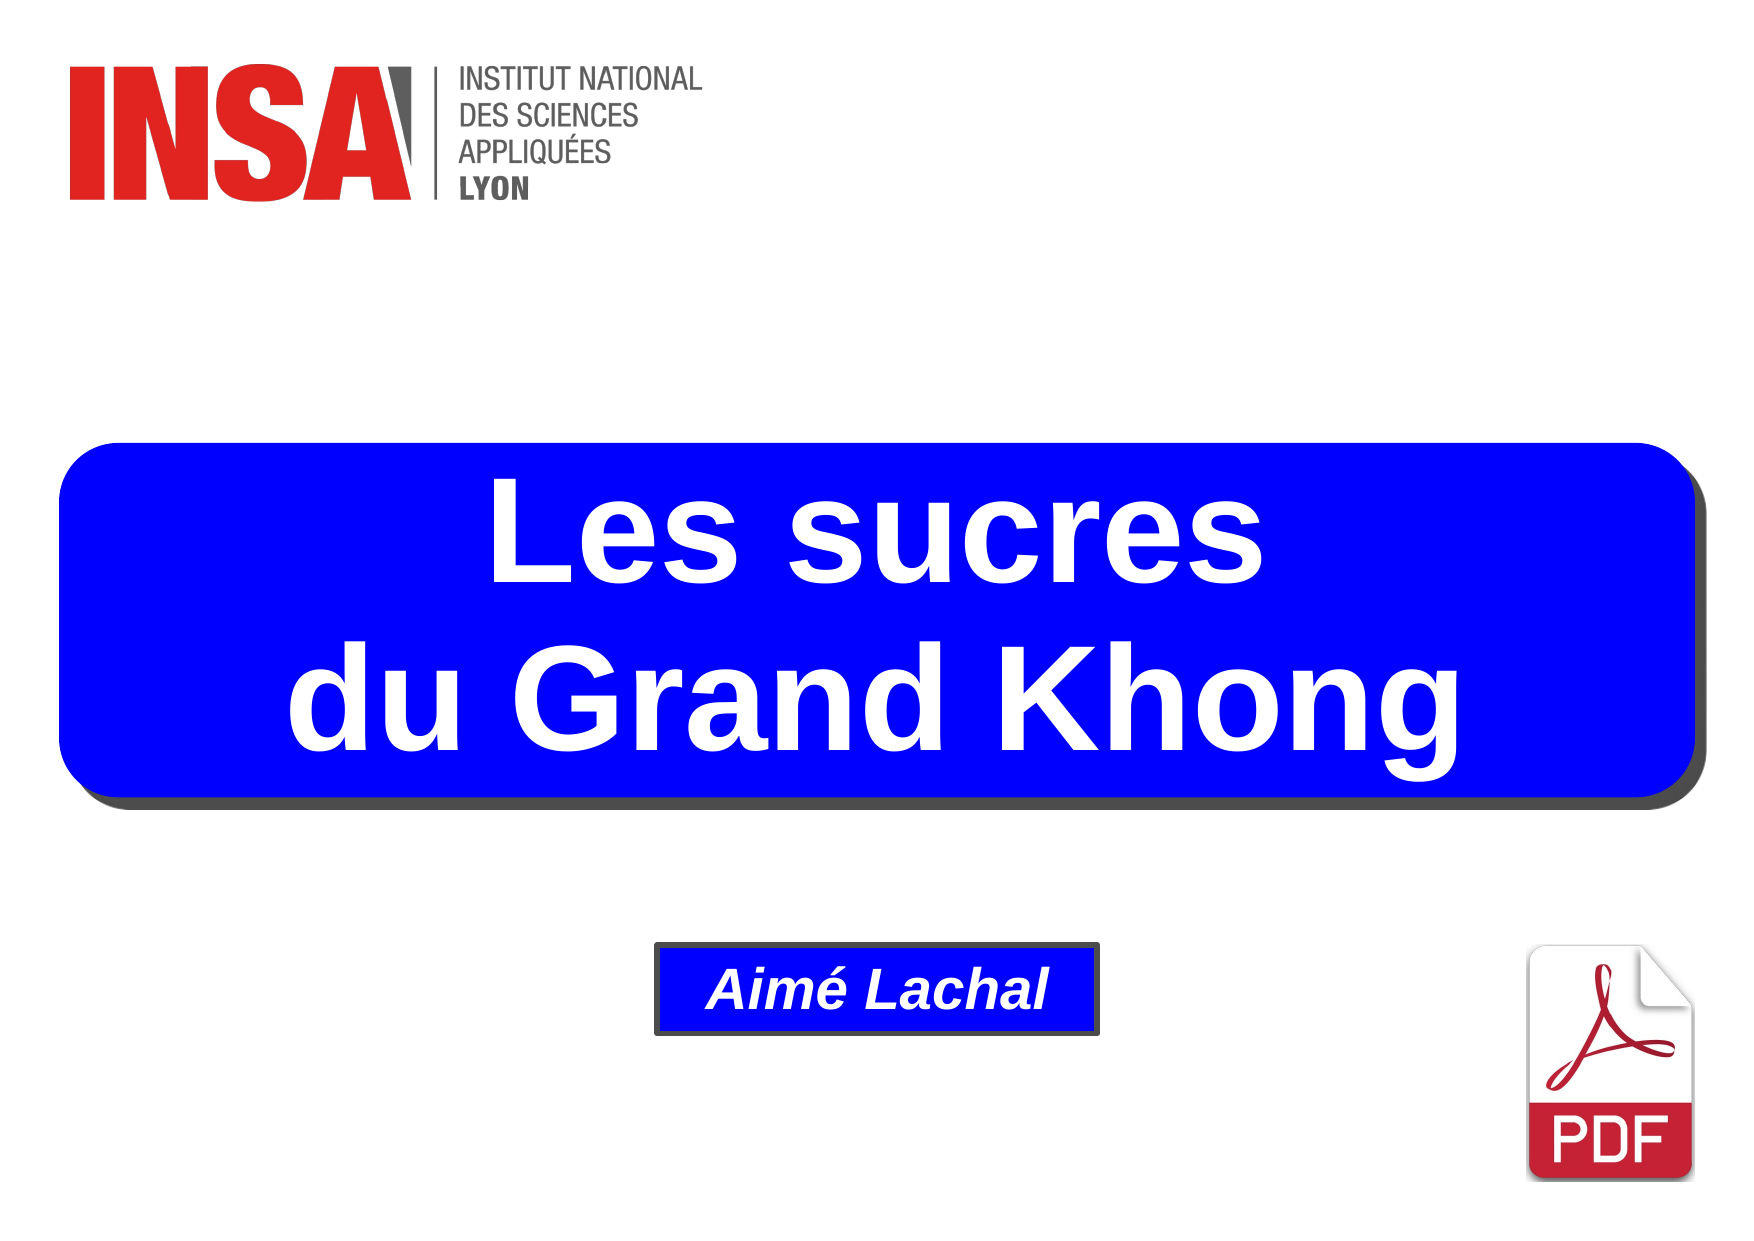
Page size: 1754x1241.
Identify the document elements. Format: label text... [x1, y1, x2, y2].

title Aimé Lachal [657, 944, 1098, 1034]
text_box Les sucres du Grand Khong [59, 442, 1695, 798]
picture [59, 58, 713, 207]
picture [1526, 944, 1695, 1182]
